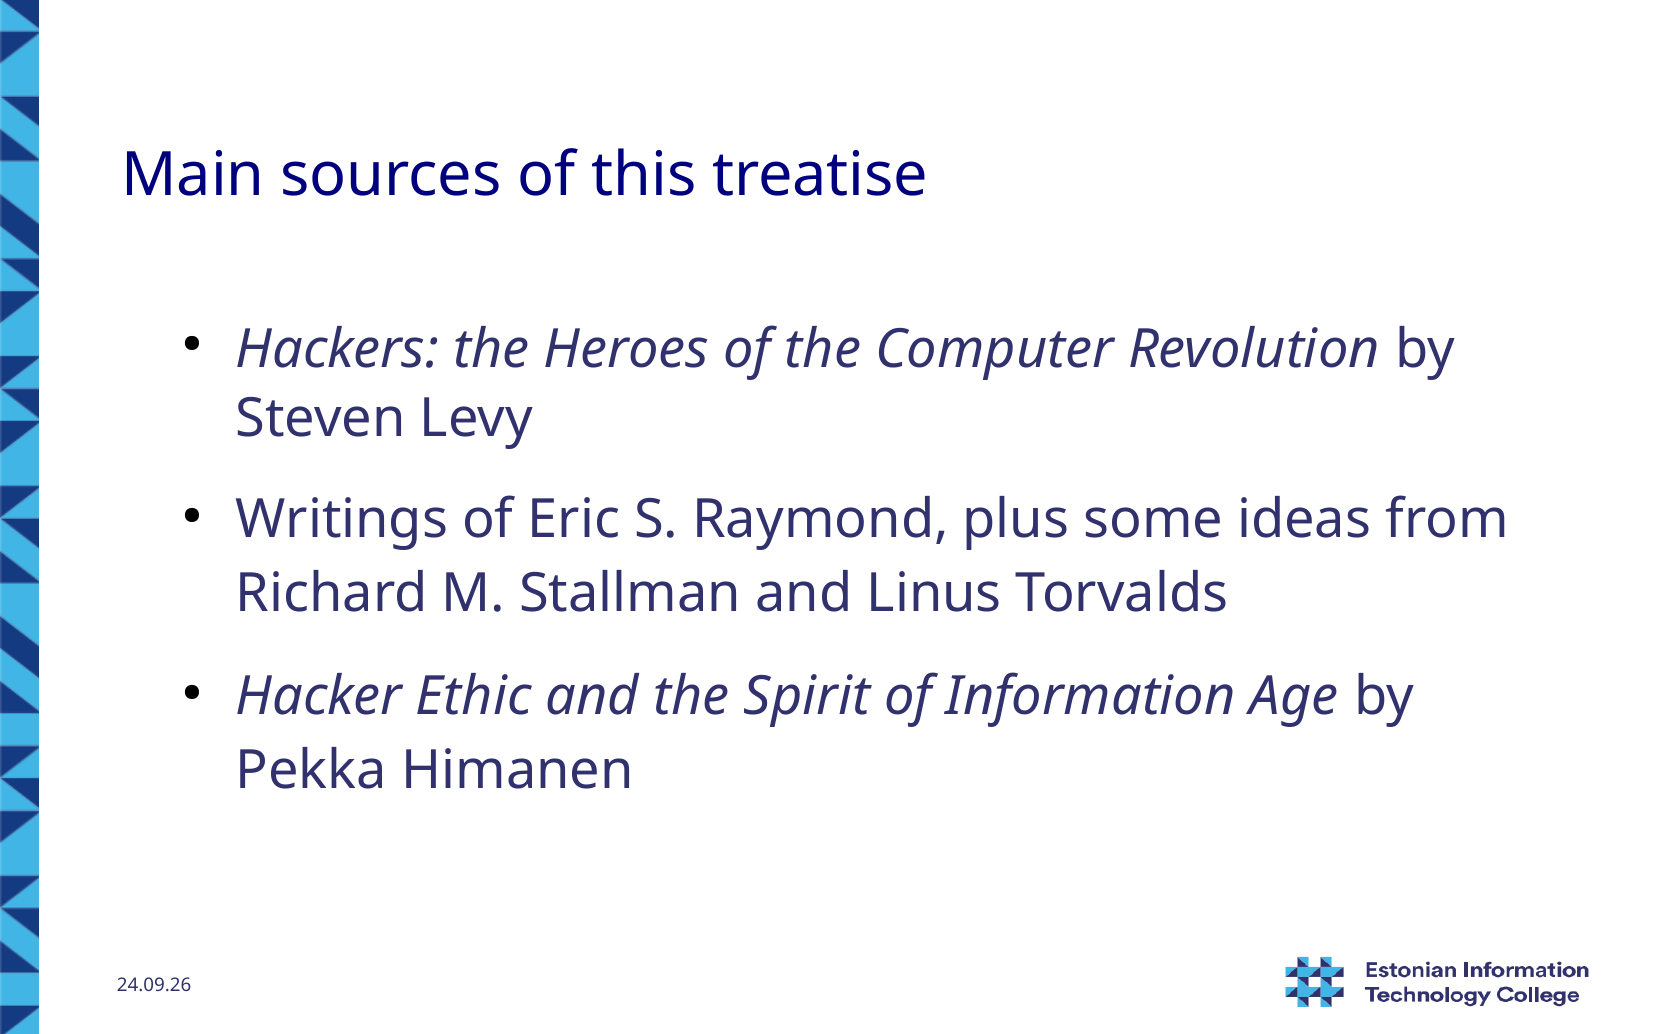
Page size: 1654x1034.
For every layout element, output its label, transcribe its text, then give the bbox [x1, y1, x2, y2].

title Main sources of this treatise [121, 85, 1534, 259]
list Hackers: the Heroes of the Computer Revolution by Steven Levy Writings of Eric S. Raymond, plus some ideas from Richard M. Stallman and Linus Torvalds Hacker Ethic and the Spirit of Information Age by Pekka Himanen [164, 312, 1577, 964]
